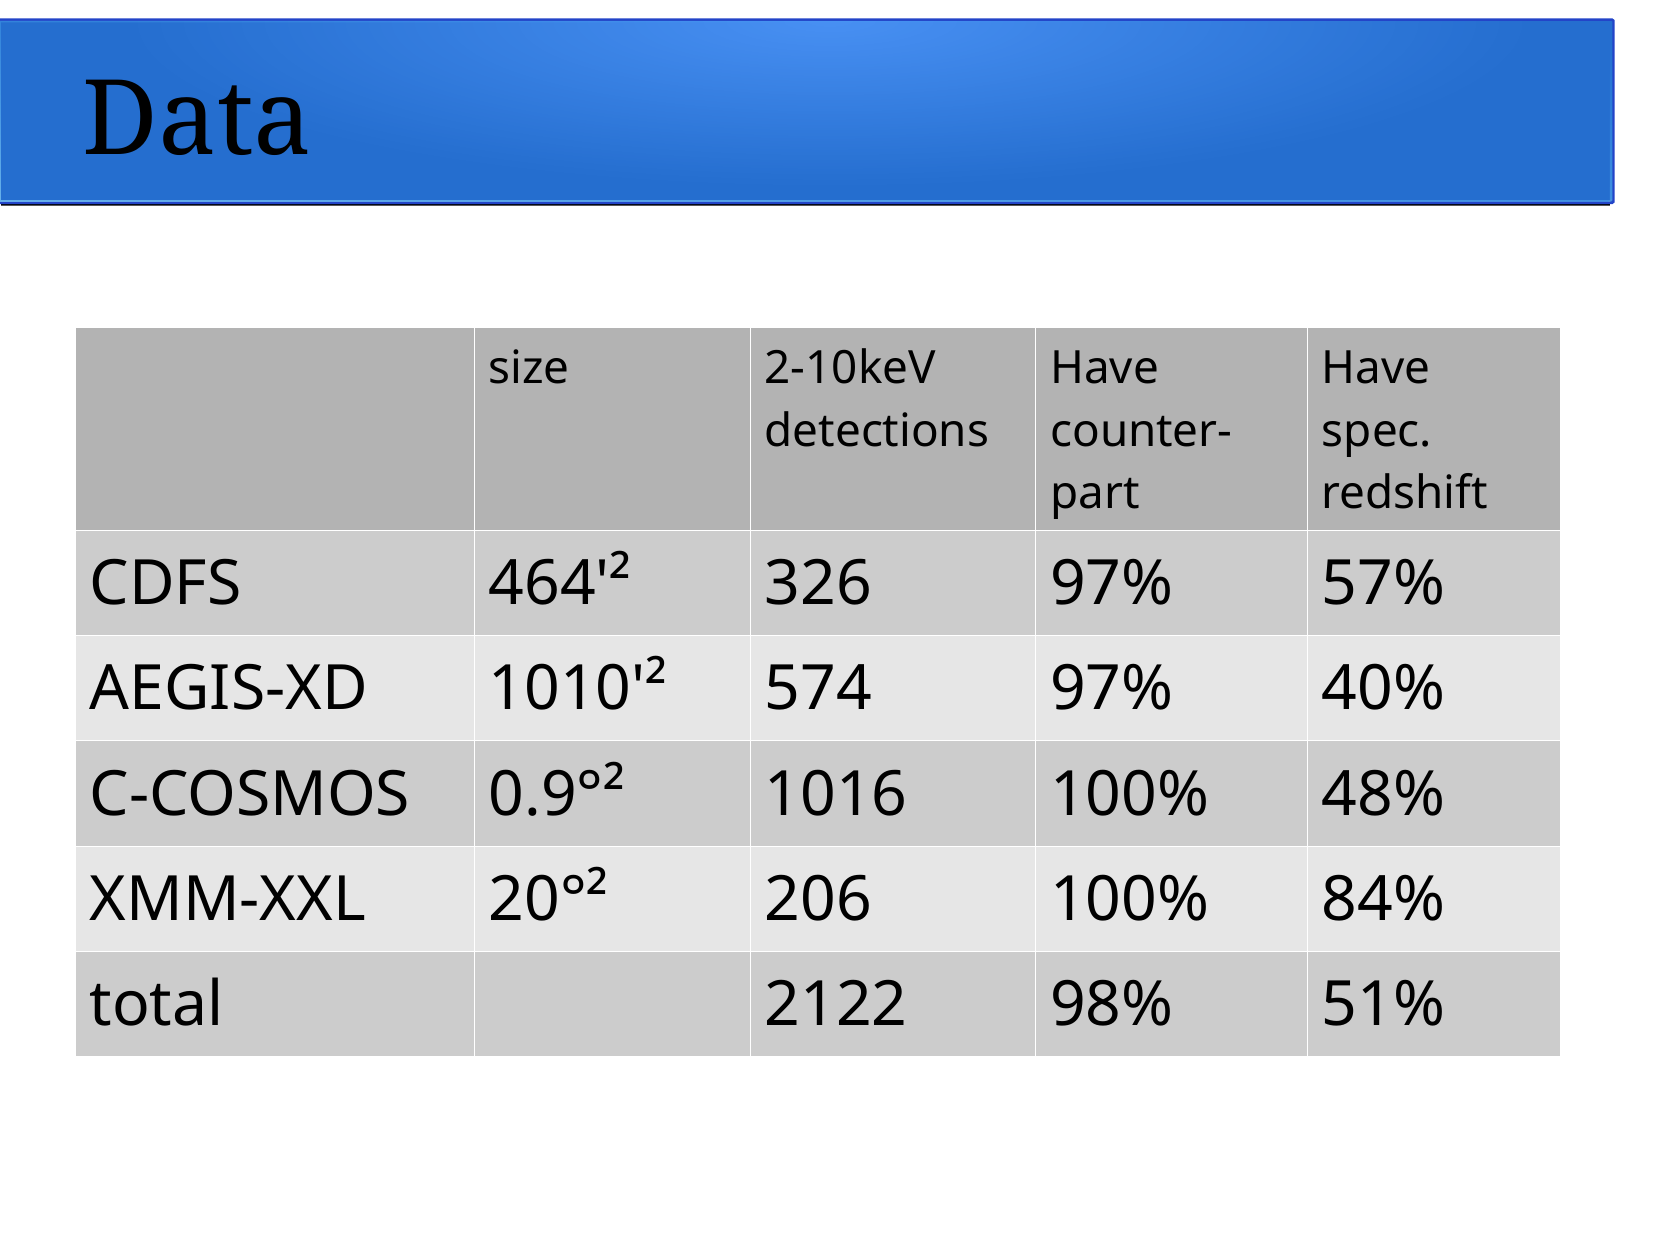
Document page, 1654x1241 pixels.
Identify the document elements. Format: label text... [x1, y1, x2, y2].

table_cell 0.9°² [475, 741, 750, 846]
table_cell 97% [1036, 636, 1307, 740]
table_cell total [76, 952, 474, 1056]
table_cell [475, 952, 750, 1056]
table_cell 57% [1308, 531, 1560, 635]
table_header Have counter-part [1036, 328, 1307, 530]
table_cell AEGIS-XD [76, 636, 474, 740]
table_cell XMM-XXL [76, 847, 474, 951]
table_cell 40% [1308, 636, 1560, 740]
table_cell 326 [751, 531, 1035, 635]
table_cell 48% [1308, 741, 1560, 846]
table_cell 20°² [475, 847, 750, 951]
table_header Have spec. redshift [1308, 328, 1560, 530]
table_cell 2122 [751, 952, 1035, 1056]
table_cell 206 [751, 847, 1035, 951]
table_cell CDFS [76, 531, 474, 635]
table_cell 98% [1036, 952, 1307, 1056]
table_cell 100% [1036, 847, 1307, 951]
table_cell 97% [1036, 531, 1307, 635]
table_cell 100% [1036, 741, 1307, 846]
table_header size [475, 328, 750, 530]
table_cell 1016 [751, 741, 1035, 846]
table_cell C-COSMOS [76, 741, 474, 846]
table_cell 84% [1308, 847, 1560, 951]
table_cell 574 [751, 636, 1035, 740]
table_cell 51% [1308, 952, 1560, 1056]
table_cell 464'² [475, 531, 750, 635]
title Data [82, 47, 1591, 181]
table_header [76, 328, 474, 530]
table_header 2-10keV detections [751, 328, 1035, 530]
table_cell 1010'² [475, 636, 750, 740]
